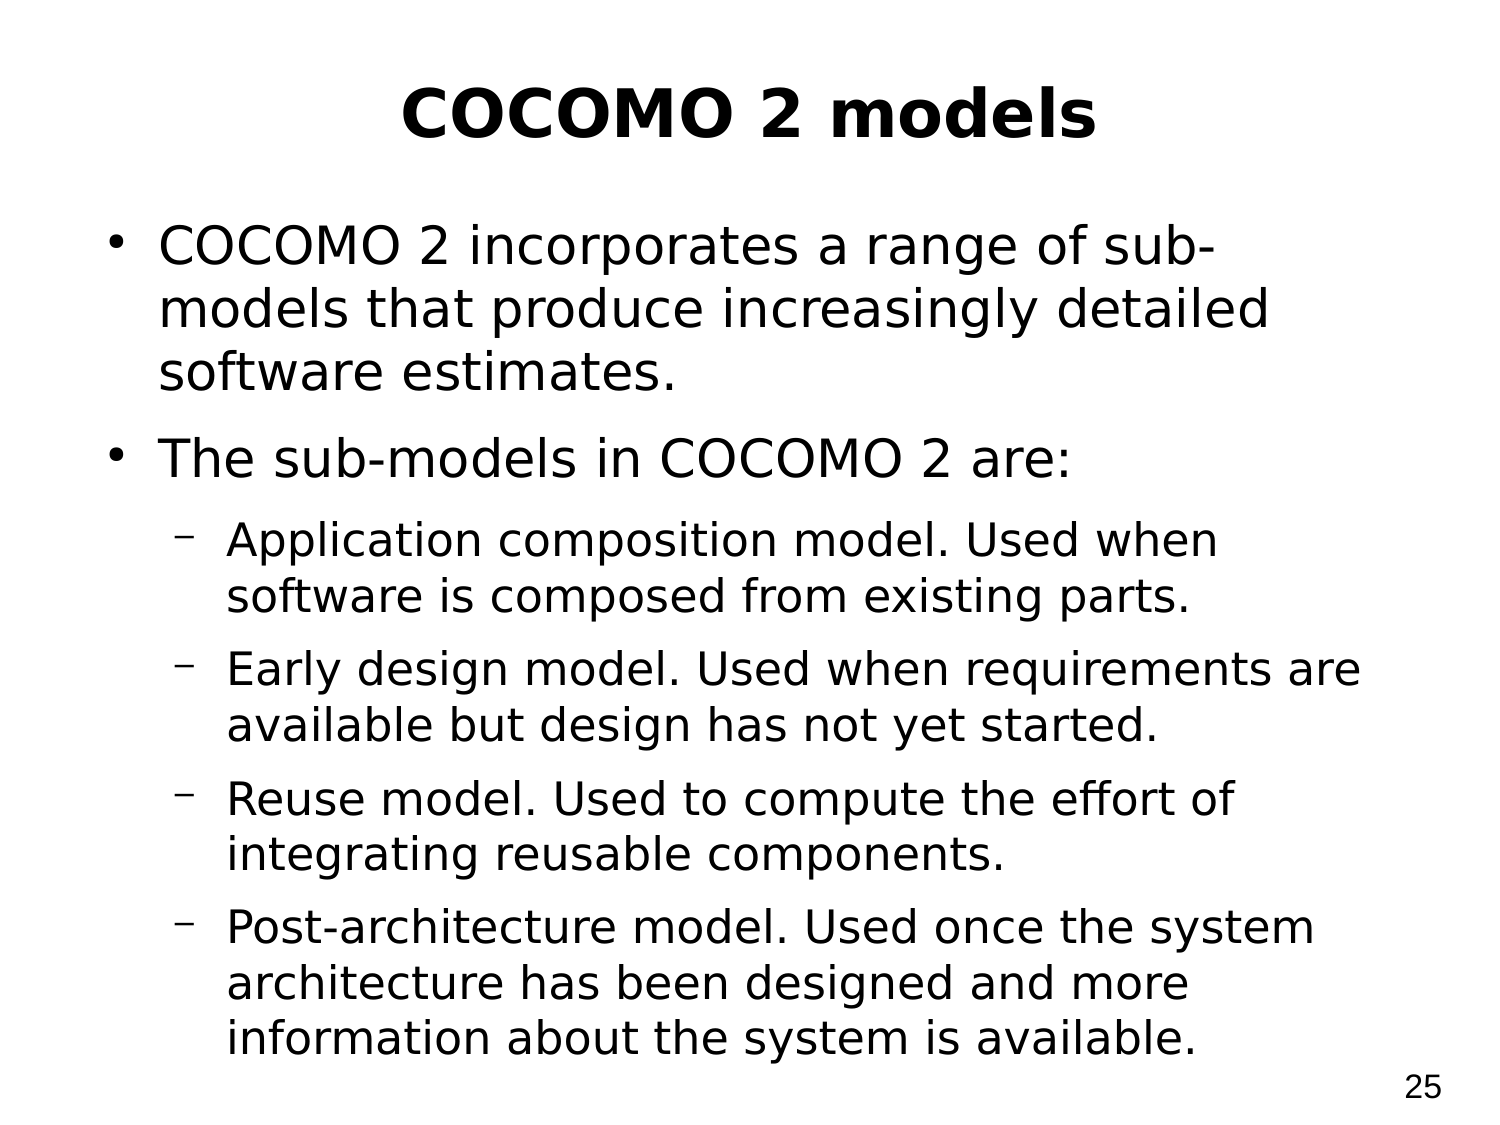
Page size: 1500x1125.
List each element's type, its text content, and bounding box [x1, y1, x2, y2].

list COCOMO 2 incorporates a range of sub-models that produce increasingly detailed software estimates. The sub-models in COCOMO 2 are: Application composition model. Used when software is composed from existing parts. Early design model. Used when requirements are available but design has not yet started. Reuse model. Used to compute the effort of integrating reusable components. Post-architecture model. Used once the system architecture has been designed and more information about the system is available. [75, 204, 1395, 1075]
title COCOMO 2 models [75, 44, 1425, 177]
